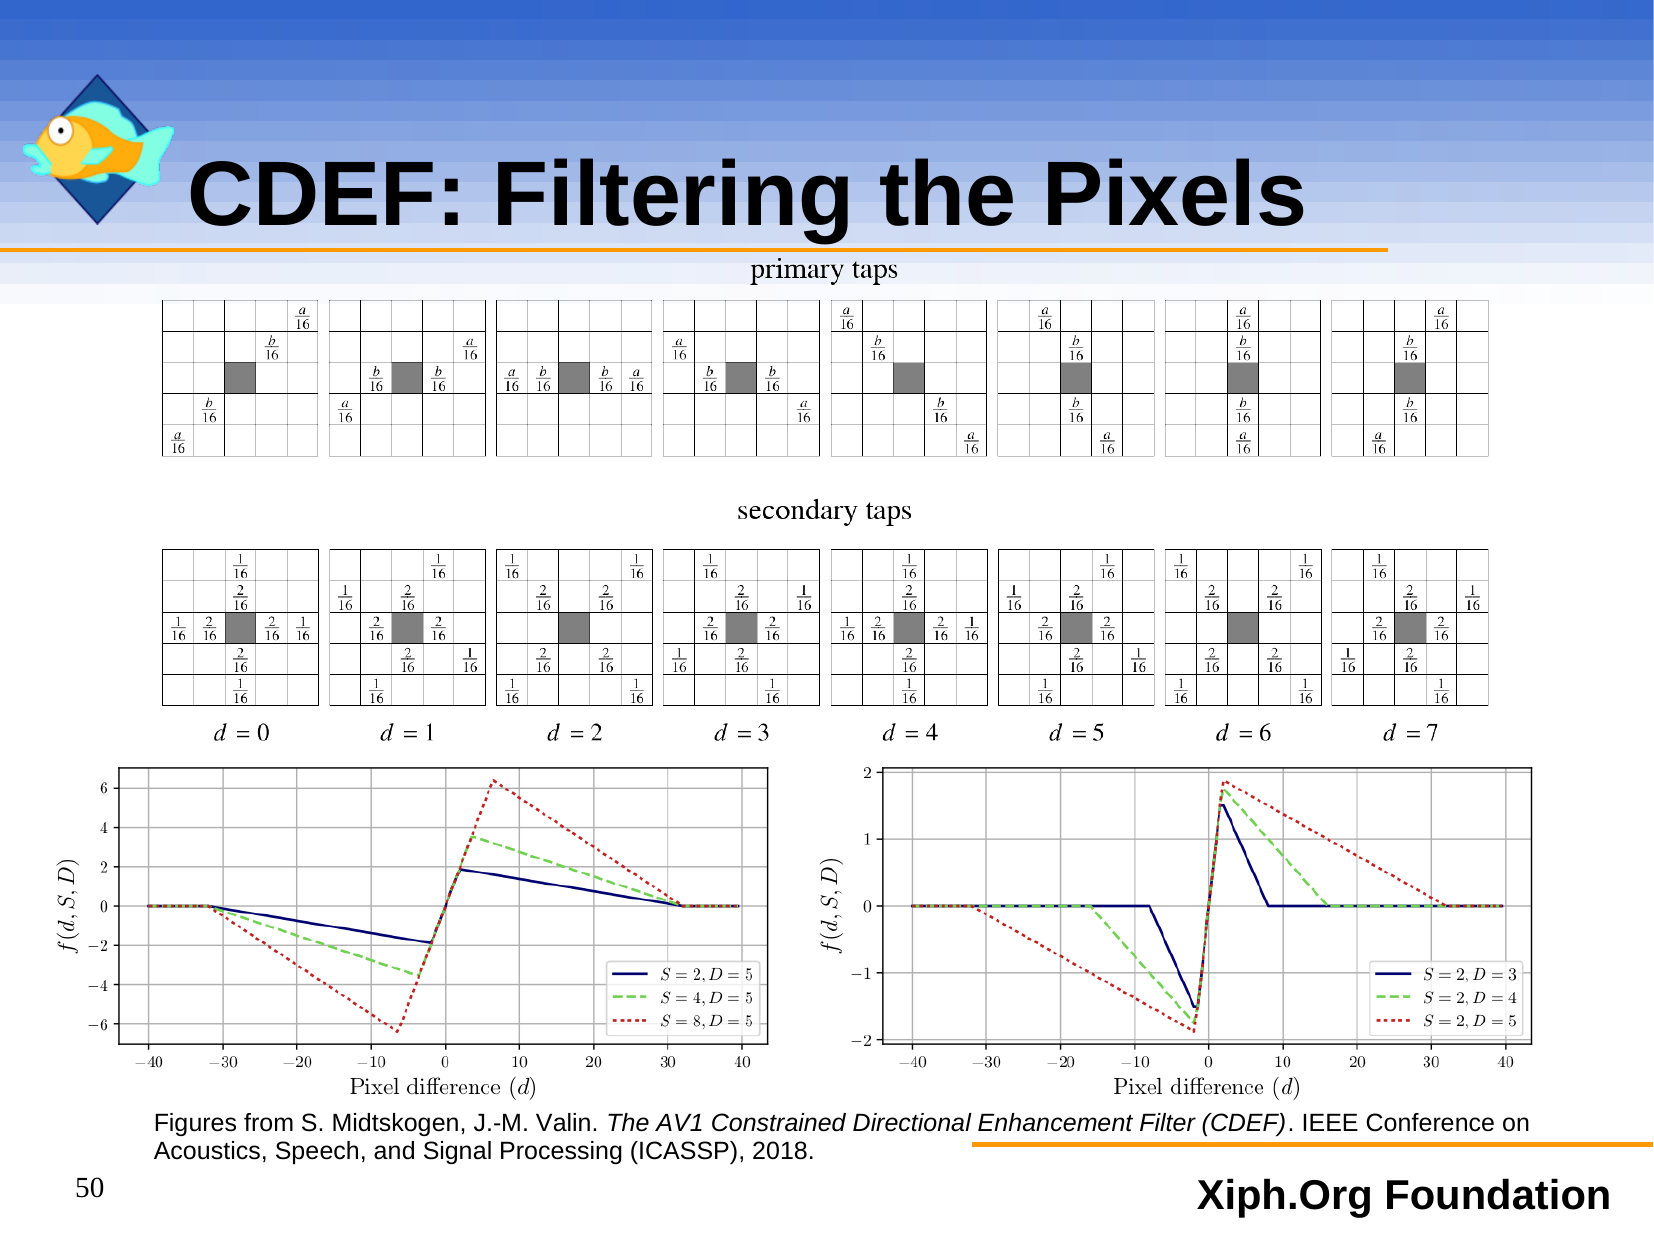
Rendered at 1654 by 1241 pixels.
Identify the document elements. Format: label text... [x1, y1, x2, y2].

title CDEF: Filtering the Pixels [187, 37, 1571, 245]
picture [0, 0, 1654, 1241]
list Figures from S. Midtskogen, J.-M. Valin. The AV1 Constrained Directional Enhancement Filter (CDEF). IEEE Conference on Acoustics, Speech, and Signal Processing (ICASSP), 2018. [82, 1108, 1571, 1181]
